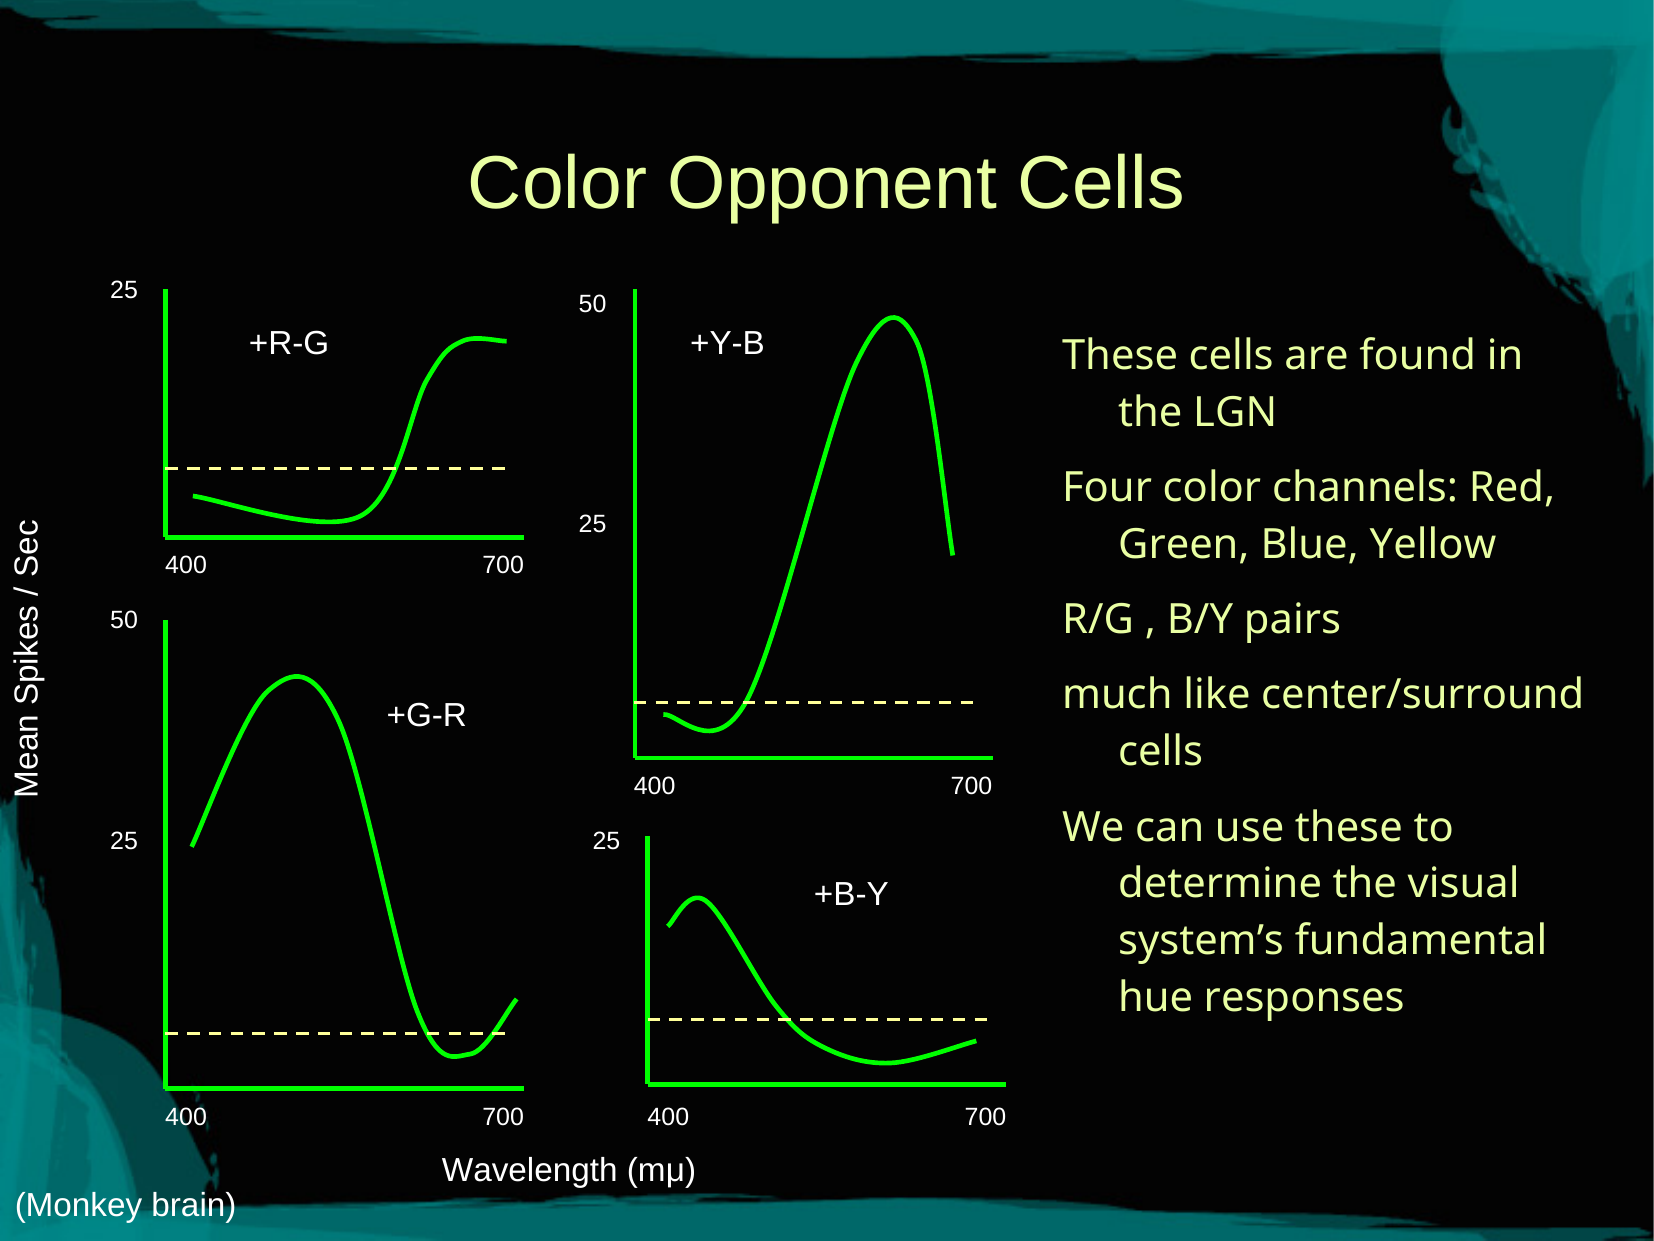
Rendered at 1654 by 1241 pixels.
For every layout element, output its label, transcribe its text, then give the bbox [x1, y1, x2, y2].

text_box +R-G [234, 316, 386, 370]
text_box 700 [482, 551, 552, 580]
text_box (Monkey brain) [0, 1179, 373, 1232]
text_box +B-Y [799, 868, 951, 921]
text_box 400 [165, 551, 235, 580]
text_box 25 [578, 509, 621, 538]
text_box Mean Spikes / Sec [0, 413, 67, 813]
text_box 25 [110, 275, 152, 304]
text_box 700 [950, 771, 1020, 800]
text_box 400 [647, 1102, 717, 1131]
text_box Wavelength (mμ) [427, 1143, 800, 1197]
picture [0, 0, 1654, 1241]
text_box 700 [482, 1102, 552, 1131]
title Color Opponent Cells [96, 76, 1558, 290]
text_box 25 [592, 826, 634, 855]
text_box 25 [110, 826, 152, 855]
text_box 50 [110, 606, 152, 635]
text_box +G-R [371, 688, 524, 742]
text_box 700 [964, 1102, 1034, 1131]
text_box +Y-B [675, 316, 827, 370]
text_box 400 [633, 771, 703, 800]
text_box 400 [165, 1102, 235, 1131]
list These cells are found in the LGN Four color channels: Red, Green, Blue, Yellow R/G , B/Y pairs much like center/surround cells We can use these to determine the visual system’s fundamental hue responses [1047, 316, 1613, 1144]
text_box 50 [578, 289, 621, 318]
